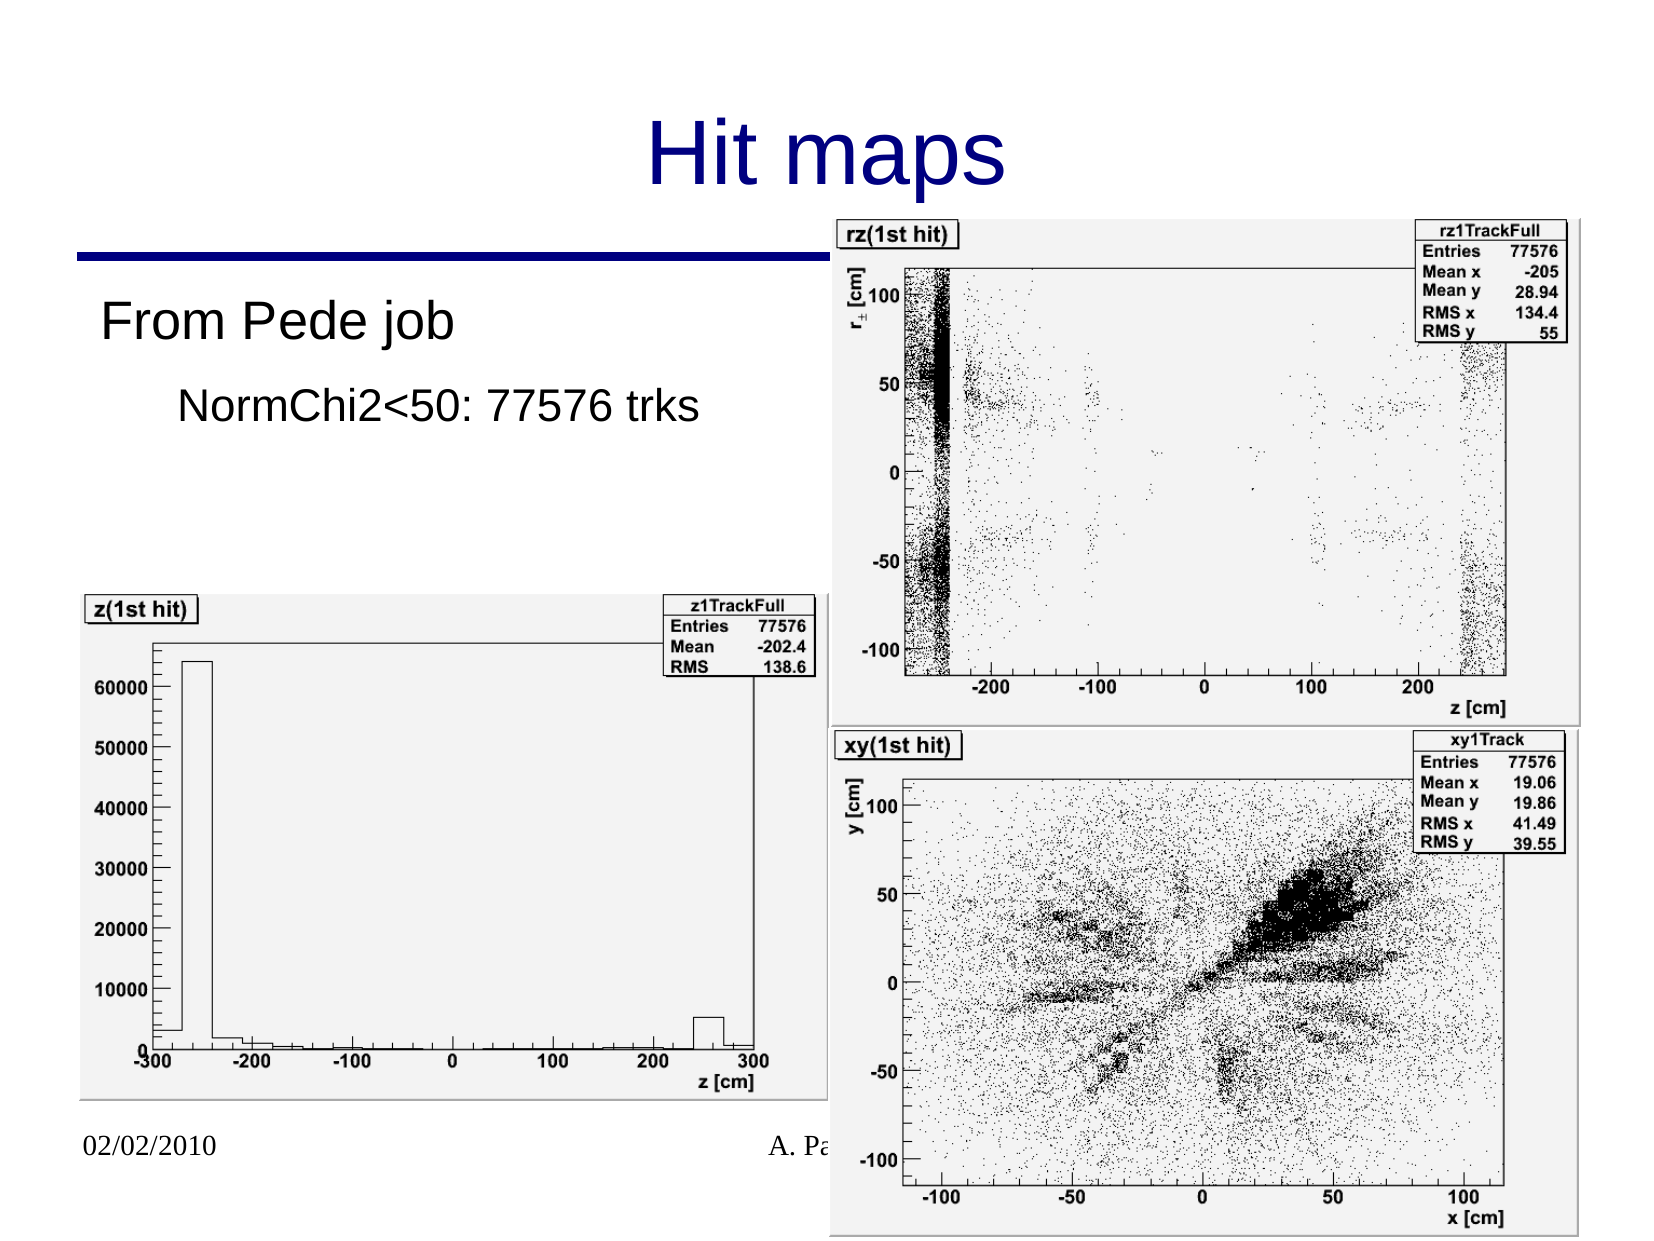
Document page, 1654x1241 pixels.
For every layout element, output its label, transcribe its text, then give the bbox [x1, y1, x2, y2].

title Hit maps [82, 56, 1571, 250]
picture [78, 592, 1579, 1237]
picture [830, 217, 1581, 727]
list From Pede job NormChi2<50: 77576 trks [82, 290, 809, 592]
